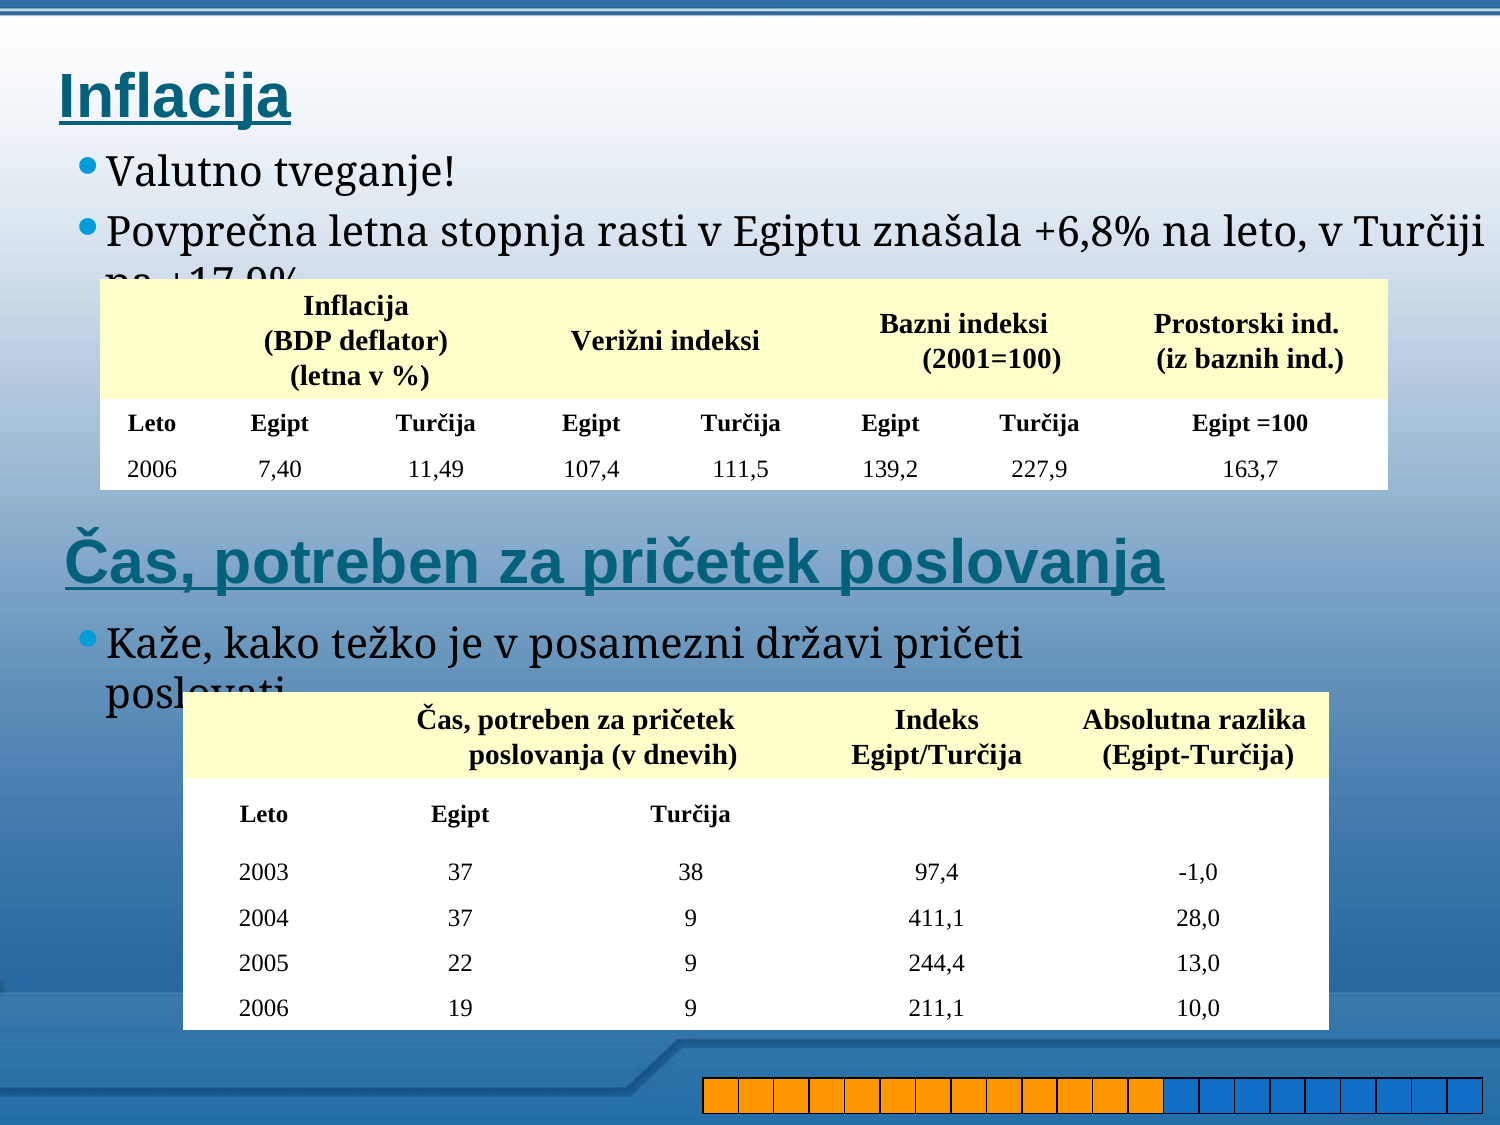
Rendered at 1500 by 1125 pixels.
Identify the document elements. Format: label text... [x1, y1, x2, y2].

table_cell 9 [575, 939, 806, 984]
table_cell 37 [345, 848, 575, 894]
table_cell -1,0 [1068, 848, 1329, 894]
table_cell 97,4 [806, 848, 1068, 894]
table_header [183, 692, 345, 778]
table_cell Turčija [575, 778, 806, 848]
table_cell 11,49 [356, 445, 516, 490]
table_header [100, 279, 204, 399]
table_cell 28,0 [1068, 894, 1329, 939]
table_cell 139,2 [815, 445, 966, 490]
table_cell Turčija [966, 399, 1113, 445]
text_box [702, 1077, 1483, 1114]
table_cell Leto [183, 778, 345, 848]
table_cell [1068, 778, 1329, 848]
table_cell 2006 [100, 445, 204, 490]
table_cell Egipt =100 [1113, 399, 1388, 445]
table_header Čas, potreben za pričetek poslovanja (v dnevih) [345, 692, 806, 778]
table_cell 9 [575, 894, 806, 939]
table_header Verižni indeksi [516, 279, 815, 399]
table_cell 411,1 [806, 894, 1068, 939]
text_box Čas, potreben za pričetek poslovanja [64, 515, 1376, 597]
table_cell [806, 778, 1068, 848]
table_cell 19 [345, 984, 575, 1030]
table_cell 13,0 [1068, 939, 1329, 984]
table_cell 22 [345, 939, 575, 984]
table_cell 111,5 [667, 445, 815, 490]
table_cell 2003 [183, 848, 345, 894]
table_cell Leto [100, 399, 204, 445]
table_cell Egipt [815, 399, 966, 445]
table_cell 244,4 [806, 939, 1068, 984]
table_cell 2006 [183, 984, 345, 1030]
table_cell Turčija [356, 399, 516, 445]
table_cell 37 [345, 894, 575, 939]
table_cell Egipt [204, 399, 356, 445]
table_cell 10,0 [1068, 984, 1329, 1030]
table_header Bazni indeksi (2001=100) [815, 279, 1113, 399]
table_cell 7,40 [204, 445, 356, 490]
table_cell 227,9 [966, 445, 1113, 490]
text_box Kaže, kako težko je v posamezni državi pričeti poslovati. [0, 609, 1176, 669]
table_cell 9 [575, 984, 806, 1030]
picture [0, 0, 1500, 137]
table_cell Egipt [345, 778, 575, 848]
table_cell 38 [575, 848, 806, 894]
table_cell Egipt [516, 399, 667, 445]
table_cell 107,4 [516, 445, 667, 490]
table_header Inflacija (BDP deflator) (letna v %) [204, 279, 516, 399]
table_cell 2005 [183, 939, 345, 984]
table_cell 2004 [183, 894, 345, 939]
table_cell 163,7 [1113, 445, 1388, 490]
table_header Absolutna razlika (Egipt-Turčija) [1068, 692, 1329, 778]
text_box Valutno tveganje! Povprečna letna stopnja rasti v Egiptu znašala +6,8% na leto, v Turčiji pa +17,9%. [0, 137, 1500, 327]
table_cell 211,1 [806, 984, 1068, 1030]
picture [0, 327, 1500, 1125]
table_header Indeks Egipt/Turčija [806, 692, 1068, 778]
table_header Prostorski ind. (iz baznih ind.) [1113, 279, 1388, 399]
title Inflacija [58, 35, 333, 131]
table_cell Turčija [667, 399, 815, 445]
